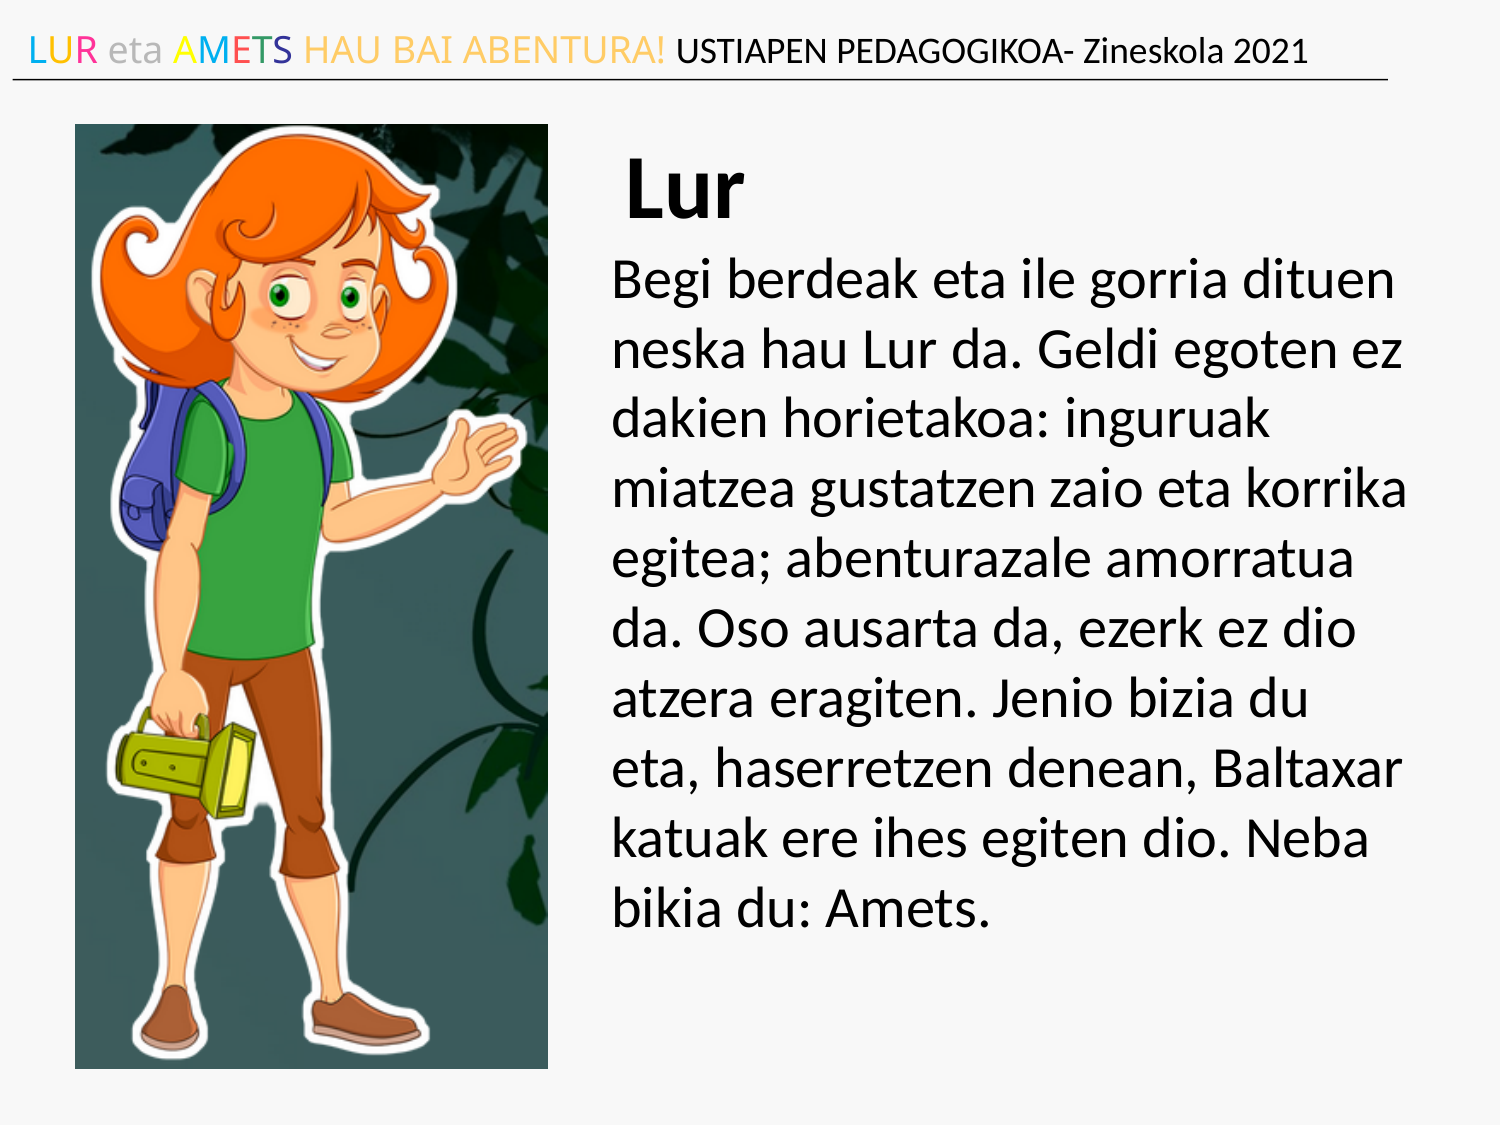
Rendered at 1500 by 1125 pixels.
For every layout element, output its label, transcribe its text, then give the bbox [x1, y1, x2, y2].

picture [75, 124, 548, 1069]
list Begi berdeak eta ile gorria dituen neska hau Lur da. Geldi egoten ez dakien horietakoa: inguruak miatzea gustatzen zaio eta korrika egitea; abenturazale amorratua da. Oso ausarta da, ezerk ez dio atzera eragiten. Jenio bizia du eta, haserretzen denean, Baltaxar katuak ere ihes egiten dio. Neba bikia du: Amets. [596, 232, 1426, 1069]
text_box LUR eta AMETS HAU BAI ABENTURA! USTIAPEN PEDAGOGIKOA- Zineskola 2021 [12, 19, 1425, 79]
title Lur [610, 129, 1075, 232]
